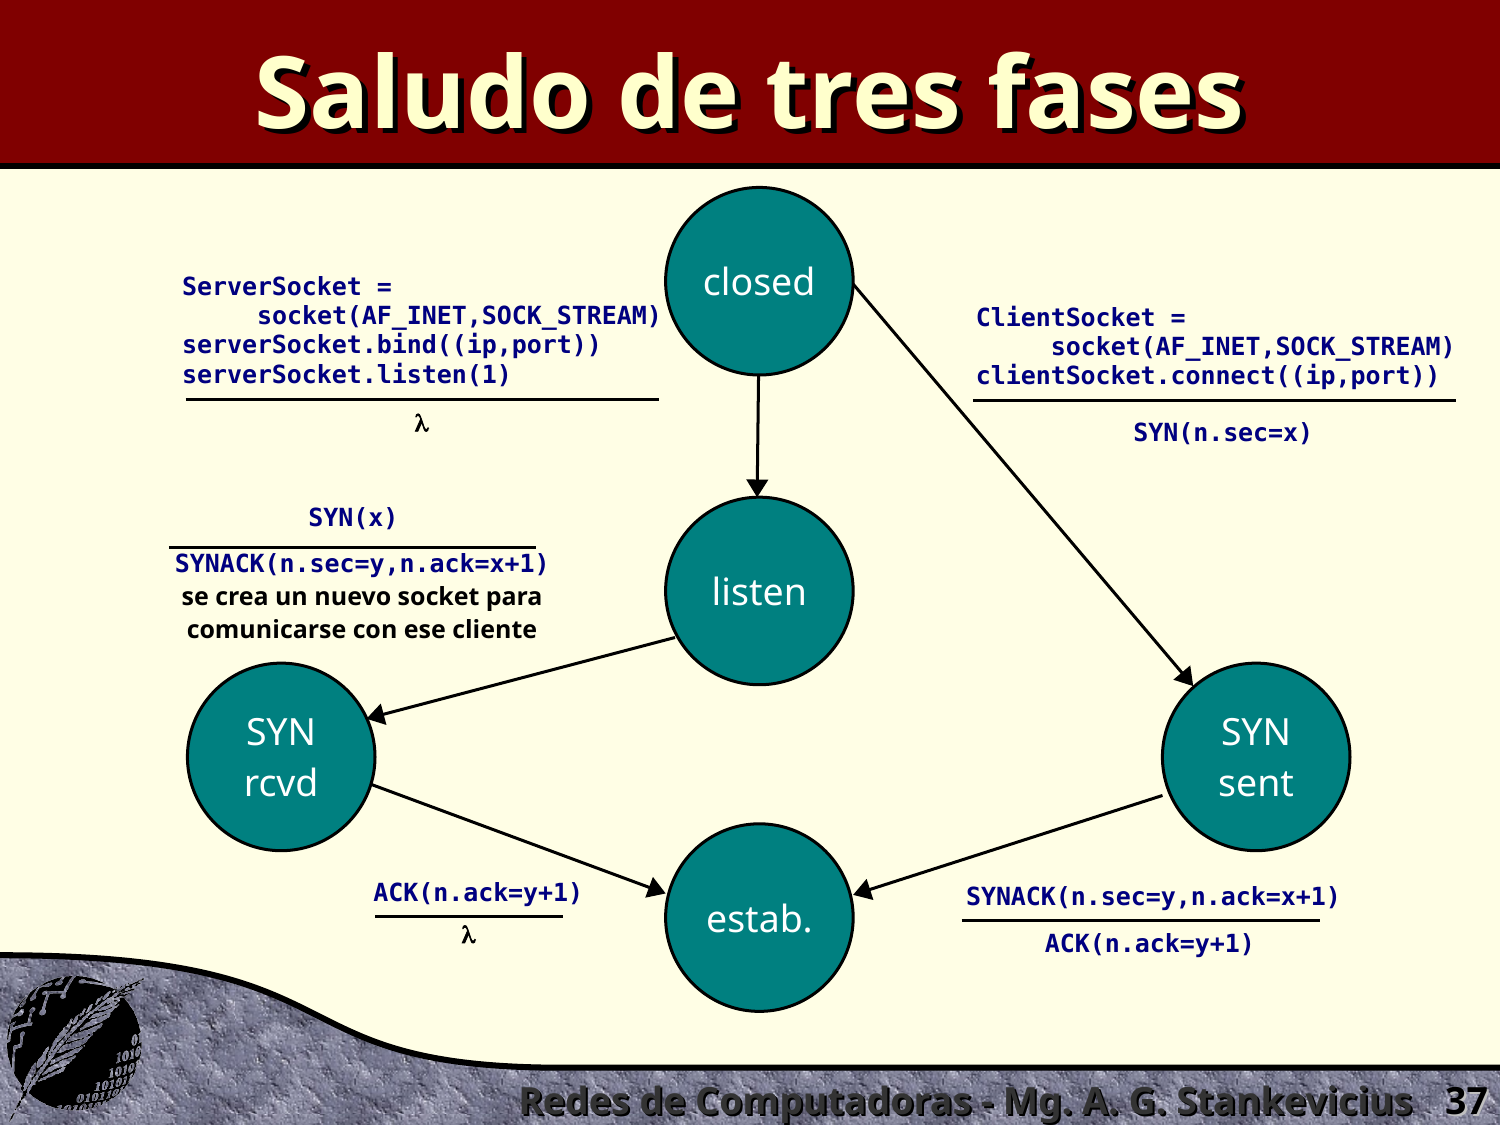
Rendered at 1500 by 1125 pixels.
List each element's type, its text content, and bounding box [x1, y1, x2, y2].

text_box SYNACK(n.sec=y,n.ack=x+1) [951, 874, 1357, 919]
text_box ServerSocket = socket(AF_INET,SOCK_STREAM) serverSocket.bind((ip,port)) serverSocket.listen(1) [167, 264, 678, 397]
text_box ACK(n.ack=y+1) [1030, 921, 1270, 966]
text_box SYN(x) [293, 495, 414, 540]
text_box l [446, 918, 492, 966]
text_box ACK(n.ack=y+1) [358, 871, 599, 916]
picture [0, 959, 1500, 1125]
text_box closed [667, 187, 854, 376]
title Saludo de tres fases [15, 5, 1485, 160]
text_box SYN rcvd [187, 663, 376, 851]
text_box SYN sent [1162, 663, 1351, 851]
text_box listen [665, 497, 854, 685]
text_box l [400, 406, 445, 455]
picture [1047, 1100, 1054, 1110]
text_box SYNACK(n.sec=y,n.ack=x+1) se crea un nuevo socket para comunicarse con ese cliente [160, 541, 565, 656]
text_box SYN(n.sec=x) [1118, 410, 1329, 455]
picture [790, 1100, 795, 1110]
text_box ClientSocket = socket(AF_INET,SOCK_STREAM) clientSocket.connect((ip,port)) [961, 295, 1471, 399]
text_box estab. [665, 823, 854, 1012]
